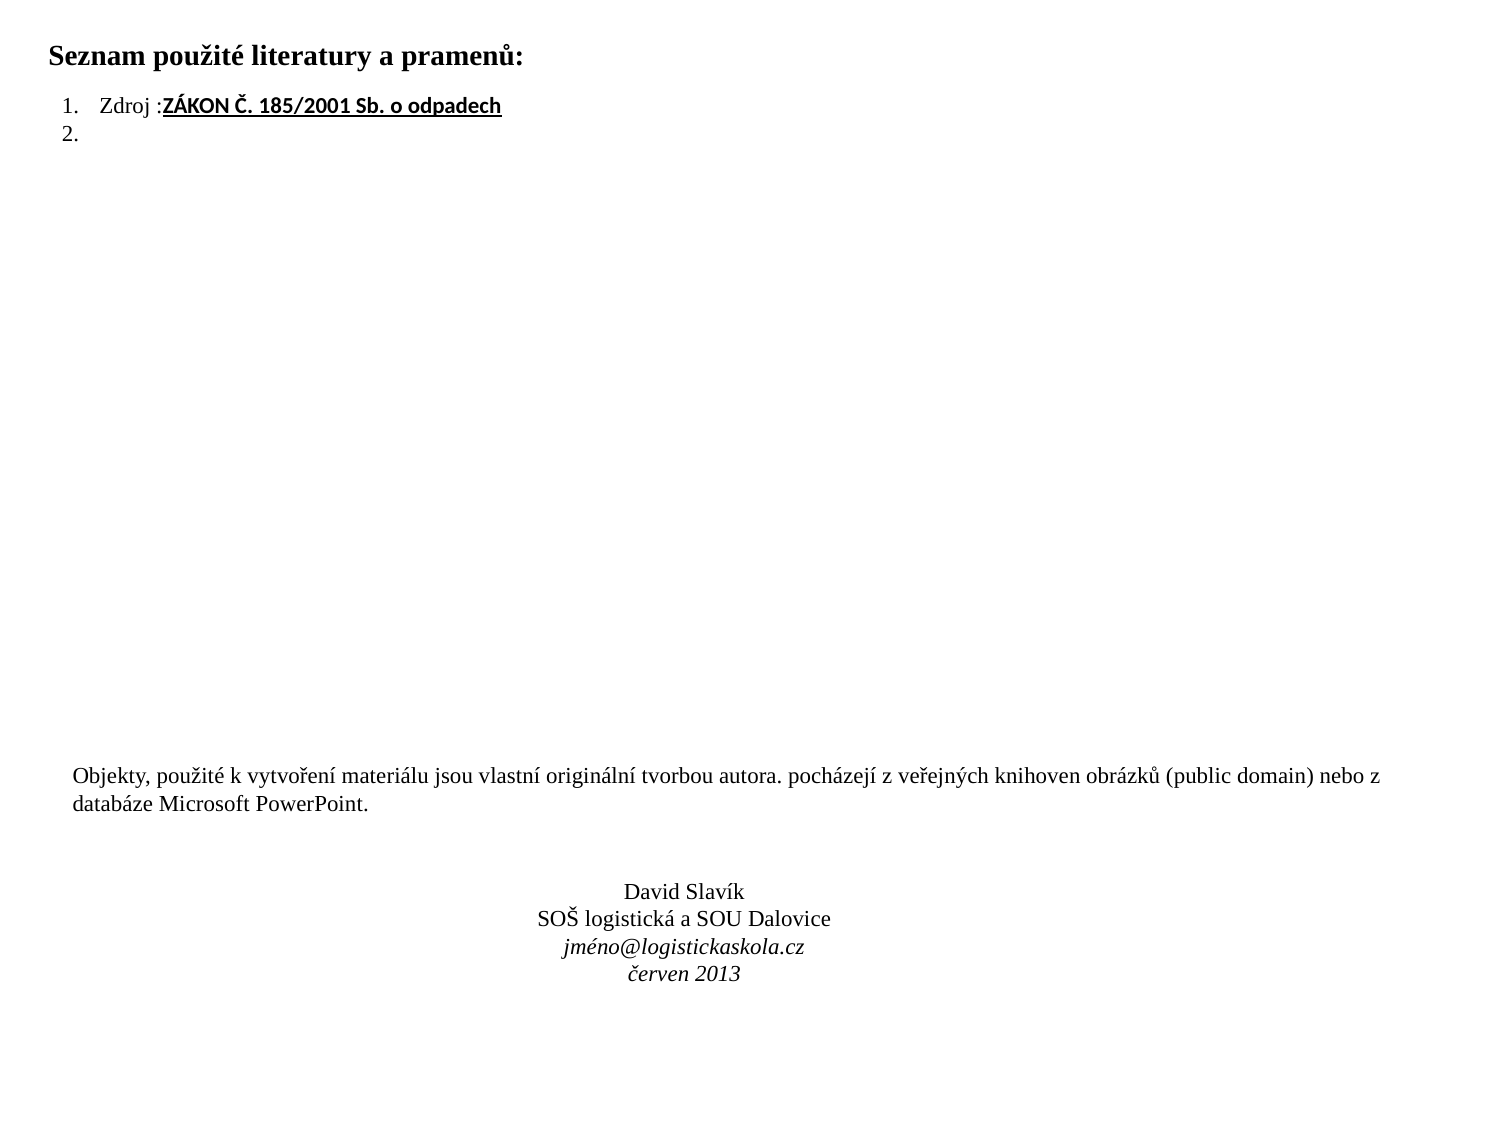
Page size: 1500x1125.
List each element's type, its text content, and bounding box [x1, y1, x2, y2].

text_box Zdroj :ZÁKON Č. 185/2001 Sb. o odpadech [48, 84, 810, 209]
text_box David Slavík SOŠ logistická a SOU Dalovice jméno@logistickaskola.cz červen 2013 [391, 869, 977, 995]
text_box Seznam použité literatury a pramenů: [34, 29, 763, 80]
text_box Objekty, použité k vytvoření materiálu jsou vlastní originální tvorbou autora. pocházejí z veřejných knihoven obrázků (public domain) nebo z databáze Microsoft PowerPoint. [58, 753, 1442, 823]
